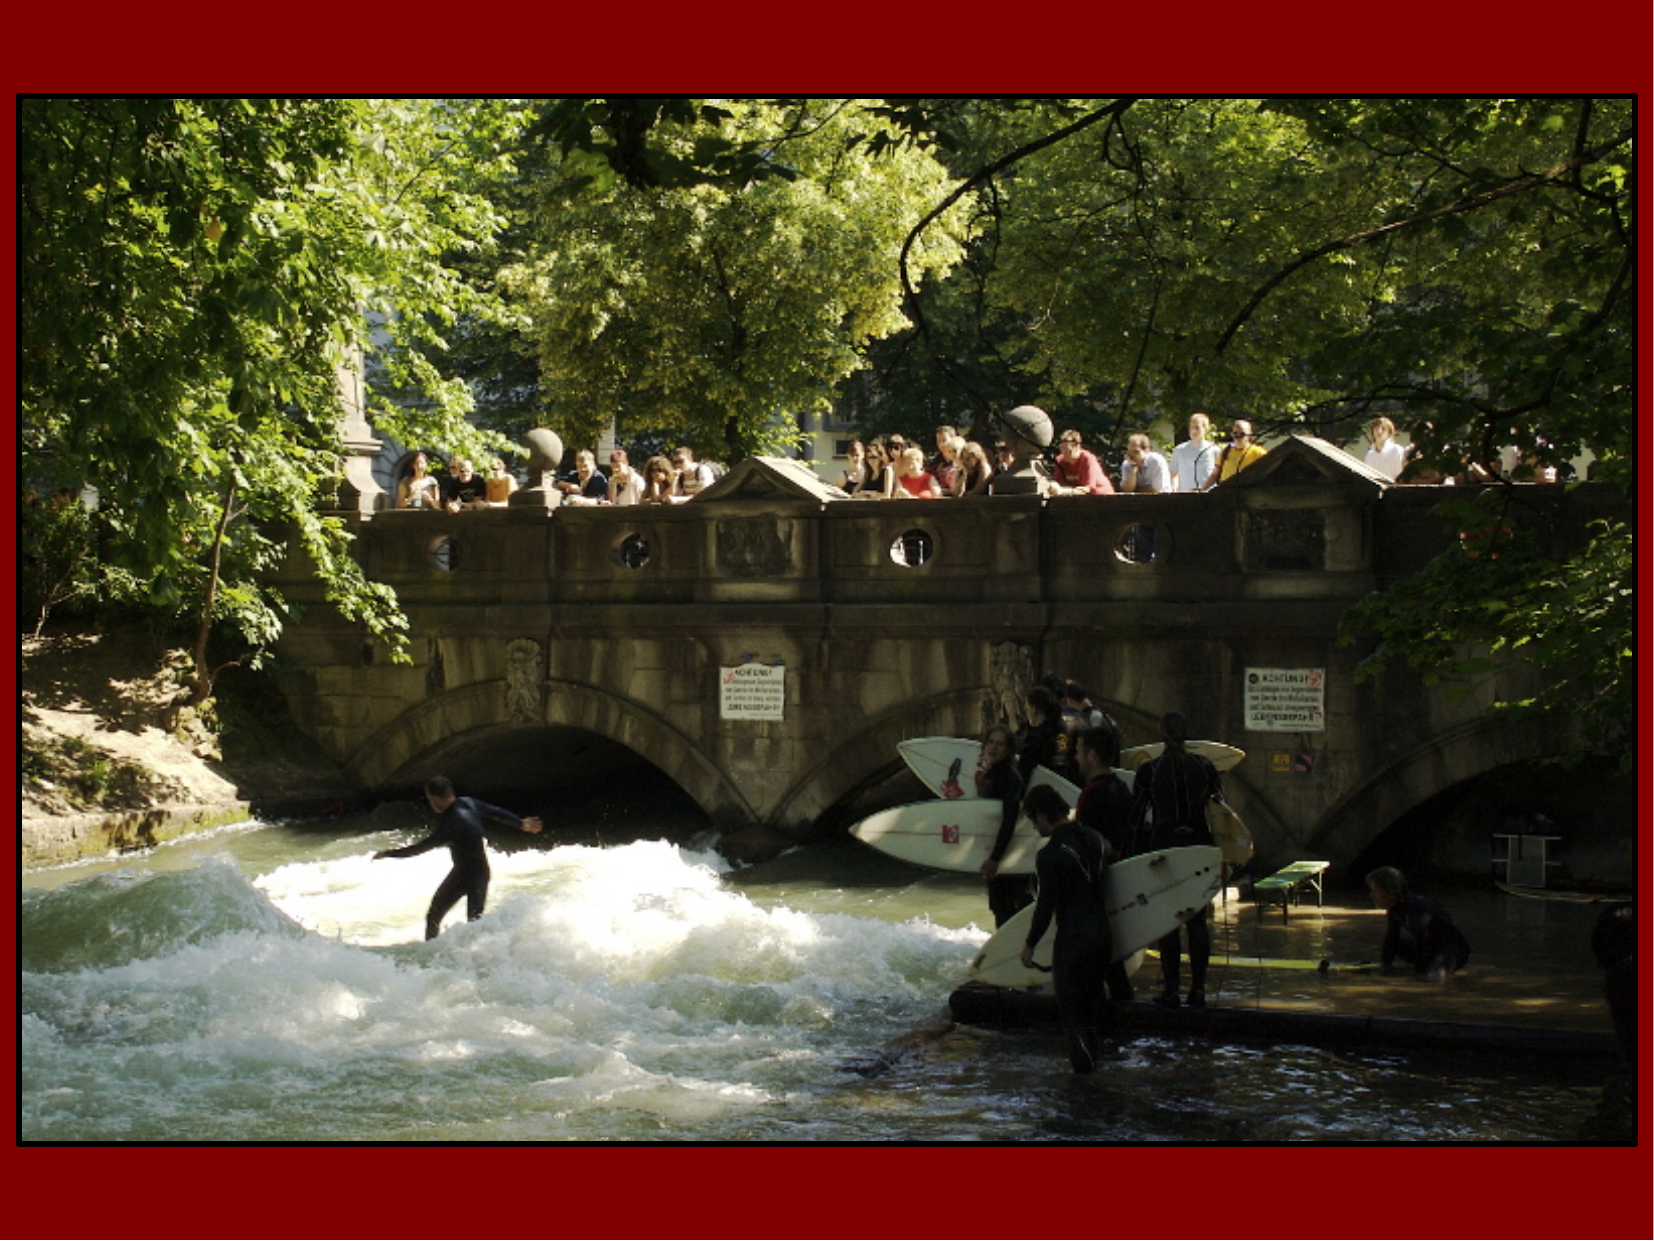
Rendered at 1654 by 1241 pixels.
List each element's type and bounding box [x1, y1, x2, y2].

picture [21, 98, 1632, 1142]
